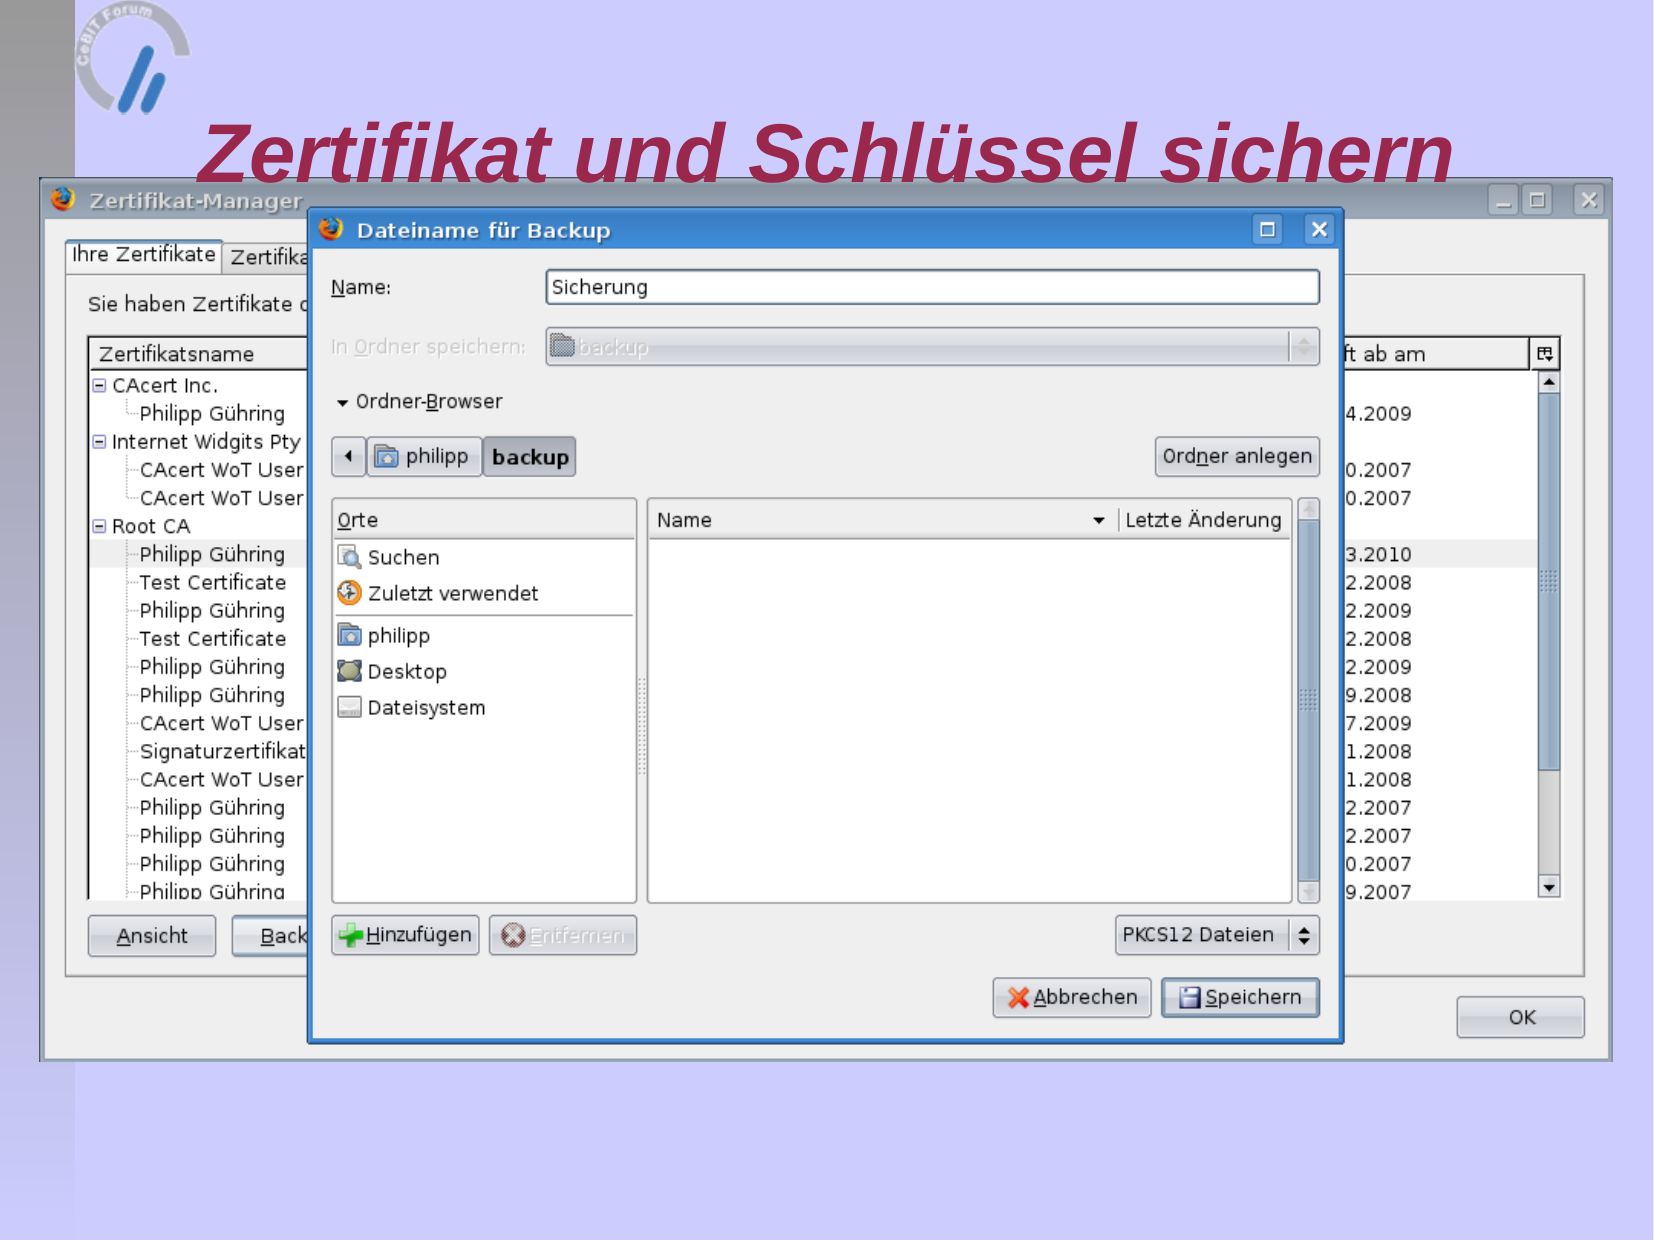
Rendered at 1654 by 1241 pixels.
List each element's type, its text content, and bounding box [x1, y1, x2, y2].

picture [39, 177, 1613, 1062]
title Zertifikat und Schlüssel sichern [121, 49, 1534, 257]
